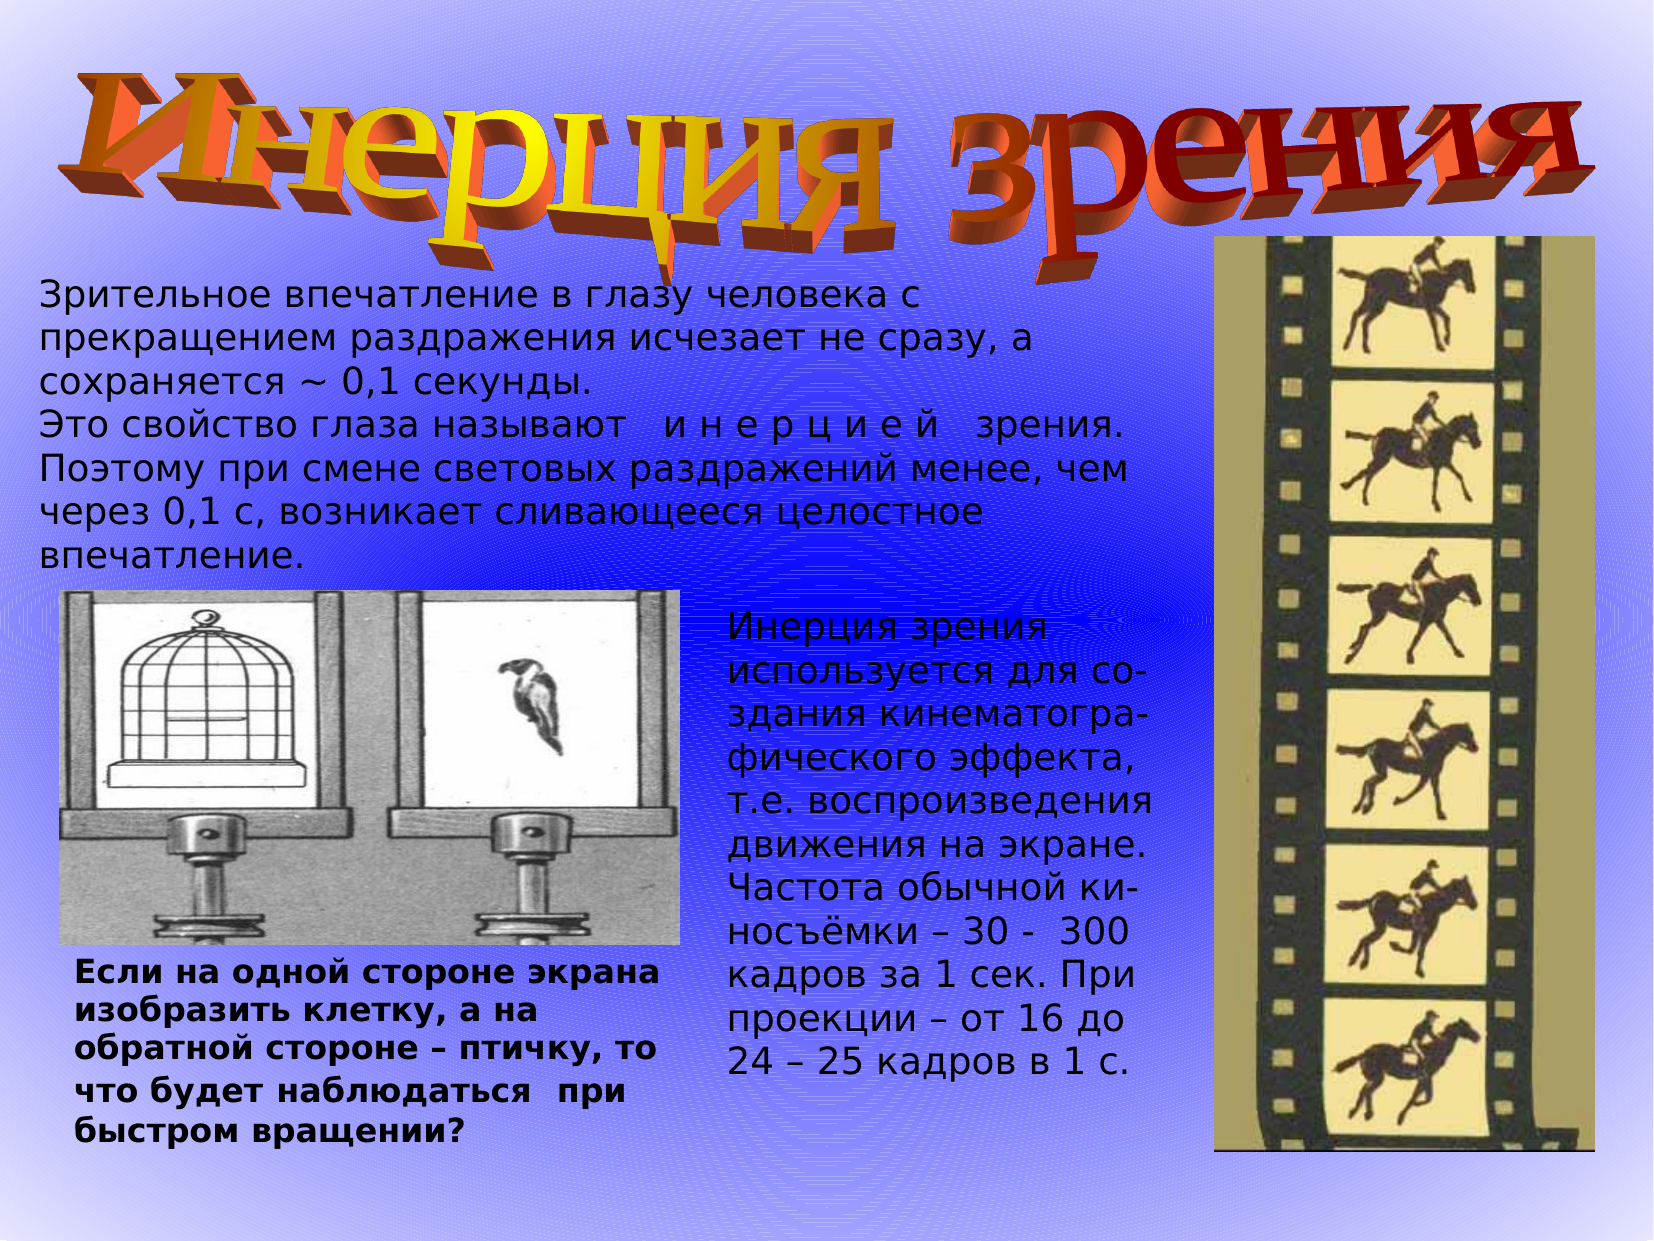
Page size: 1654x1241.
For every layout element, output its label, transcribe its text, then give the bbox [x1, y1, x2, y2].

picture [59, 590, 680, 944]
picture [1214, 236, 1595, 1152]
text_box Если на одной стороне экрана изобразить клетку, а на обратной стороне – птичку, то что будет наблюдаться при быстром вращении? [59, 944, 680, 1226]
text_box Зрительное впечатление в глазу человека с прекращением раздражения исчезает не сразу, а сохраняется ~ 0,1 секунды. Это свойство глаза называют и н е р ц и е й зрения. Поэтому при смене световых раздражений менее, чем через 0,1 с, возникает сливающееся целостное впечатление. [23, 265, 1241, 585]
text_box Инерция зрения используется для со- здания кинематогра- фического эффекта, т.е. воспроизведения движения на экране. Частота обычной ки- носъёмки – 30 - 300 кадров за 1 сек. При проекции – от 16 до 24 – 25 кадров в 1 с. [711, 597, 1185, 1159]
